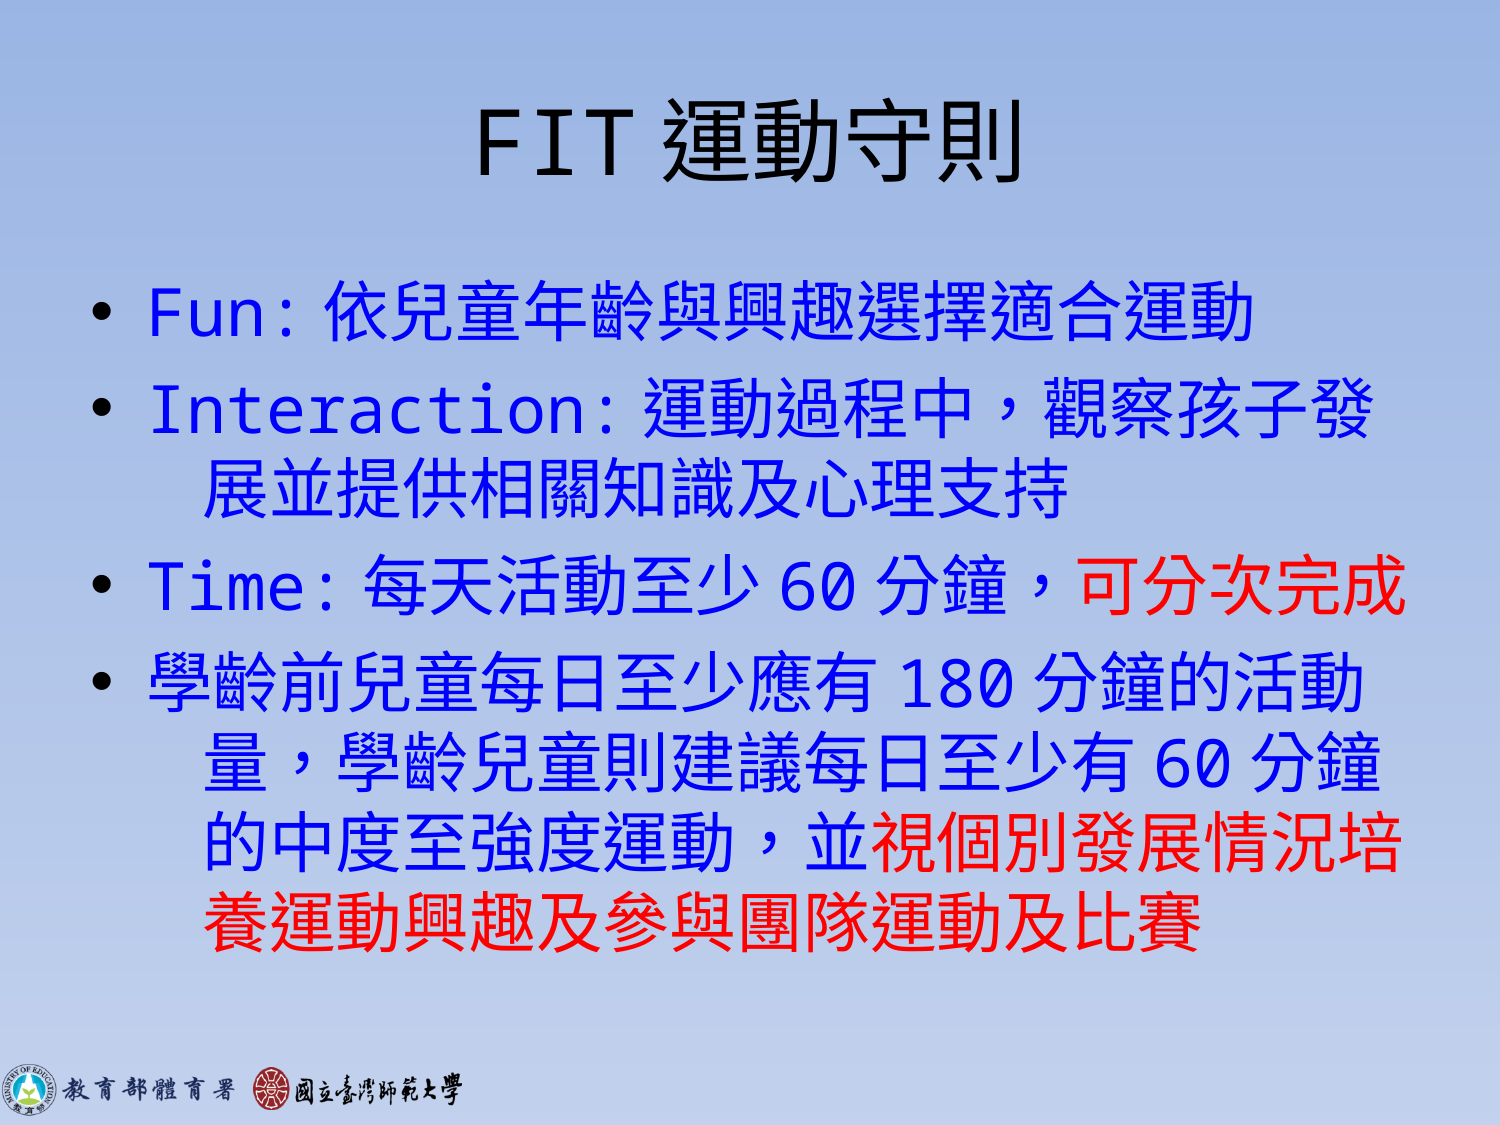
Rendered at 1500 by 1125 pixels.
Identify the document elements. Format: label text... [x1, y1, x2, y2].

title FIT運動守則 [75, 45, 1426, 233]
list Fun:依兒童年齡與興趣選擇適合運動 Interaction:運動過程中，觀察孩子發展並提供相關知識及心理支持 Time:每天活動至少60分鐘，可分次完成 學齡前兒童每日至少應有180分鐘的活動量，學齡兒童則建議每日至少有60分鐘的中度至強度運動，並視個別發展情況培養運動興趣及參與團隊運動及比賽 [75, 262, 1426, 1005]
